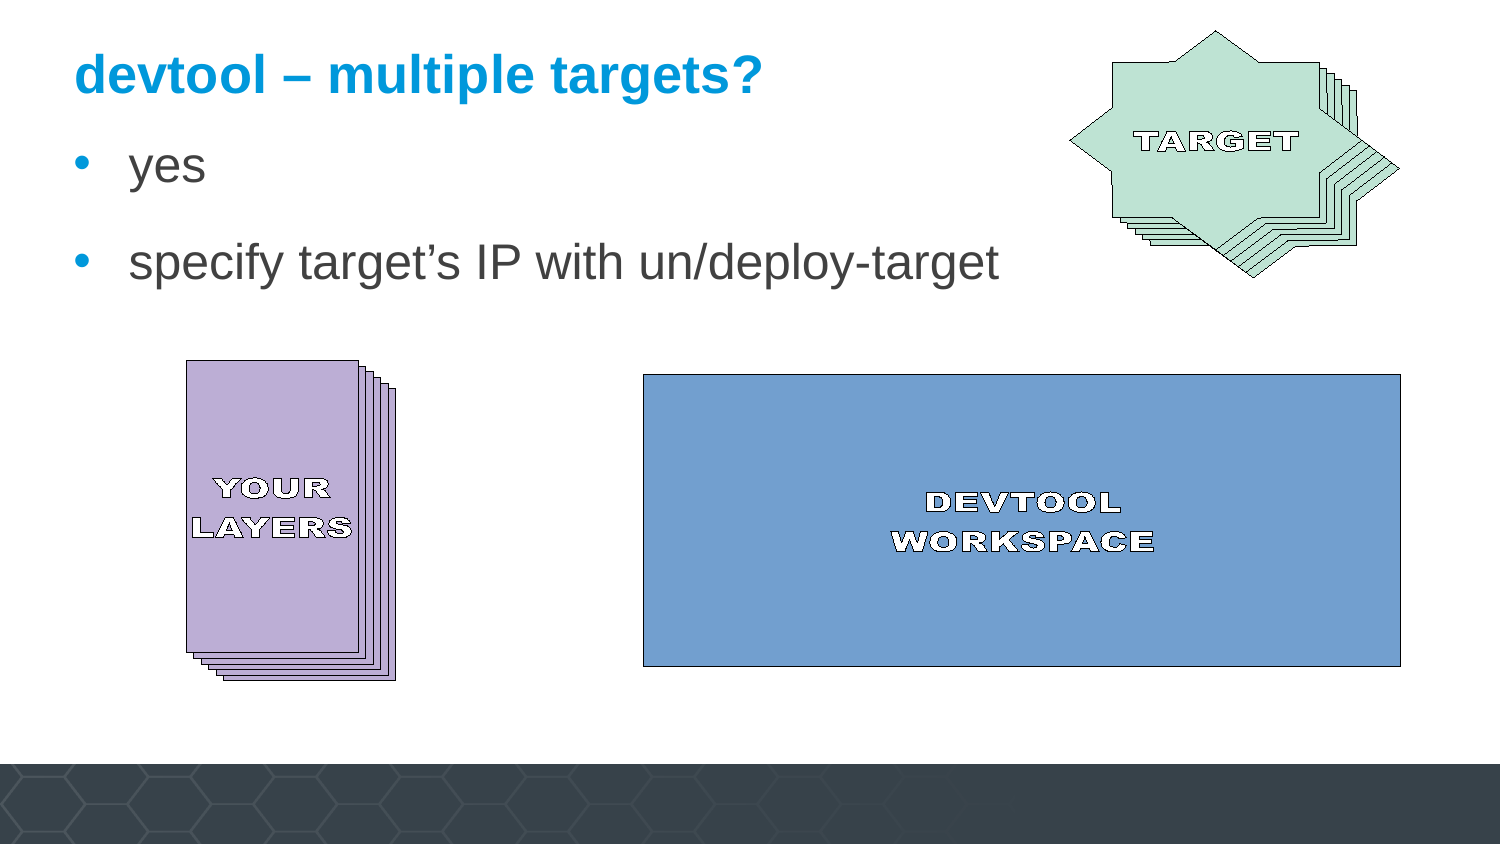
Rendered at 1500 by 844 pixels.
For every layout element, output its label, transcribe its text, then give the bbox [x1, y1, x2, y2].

text_box [1069, 30, 1400, 278]
text_box yes specify target’s IP with un/deploy-target [72, 132, 1422, 738]
text_box [186, 360, 396, 681]
picture [0, 0, 1500, 844]
text_box [643, 374, 1401, 667]
text_box devtool – multiple targets? [1244, 50, 1424, 159]
text_box devtool – multiple targets? [74, 50, 1188, 132]
